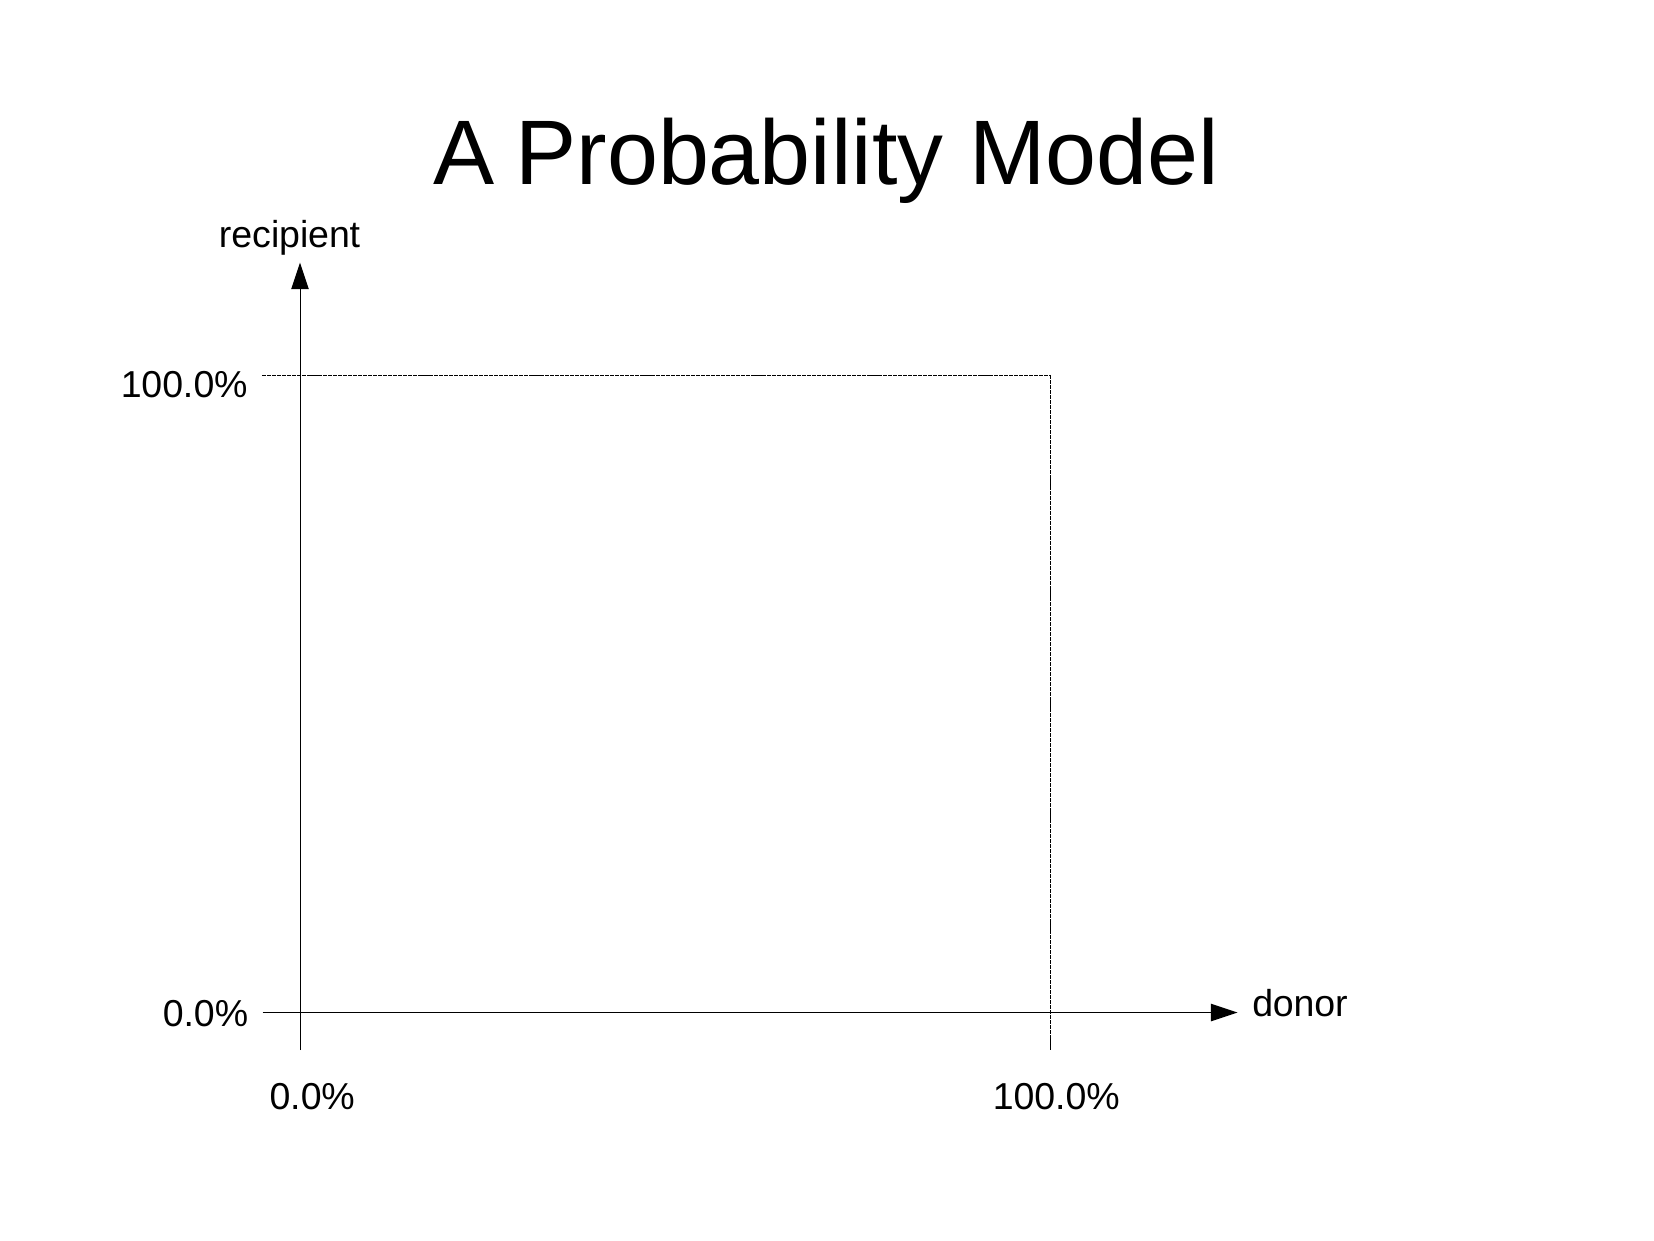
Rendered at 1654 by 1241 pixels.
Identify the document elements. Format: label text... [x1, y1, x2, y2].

text_box donor [1237, 975, 1363, 1032]
text_box 0.0% 100.0% [254, 1068, 1138, 1126]
text_box recipient [204, 205, 376, 263]
text_box 100.0% 0.0% [106, 355, 264, 1043]
title A Probability Model [82, 49, 1571, 257]
